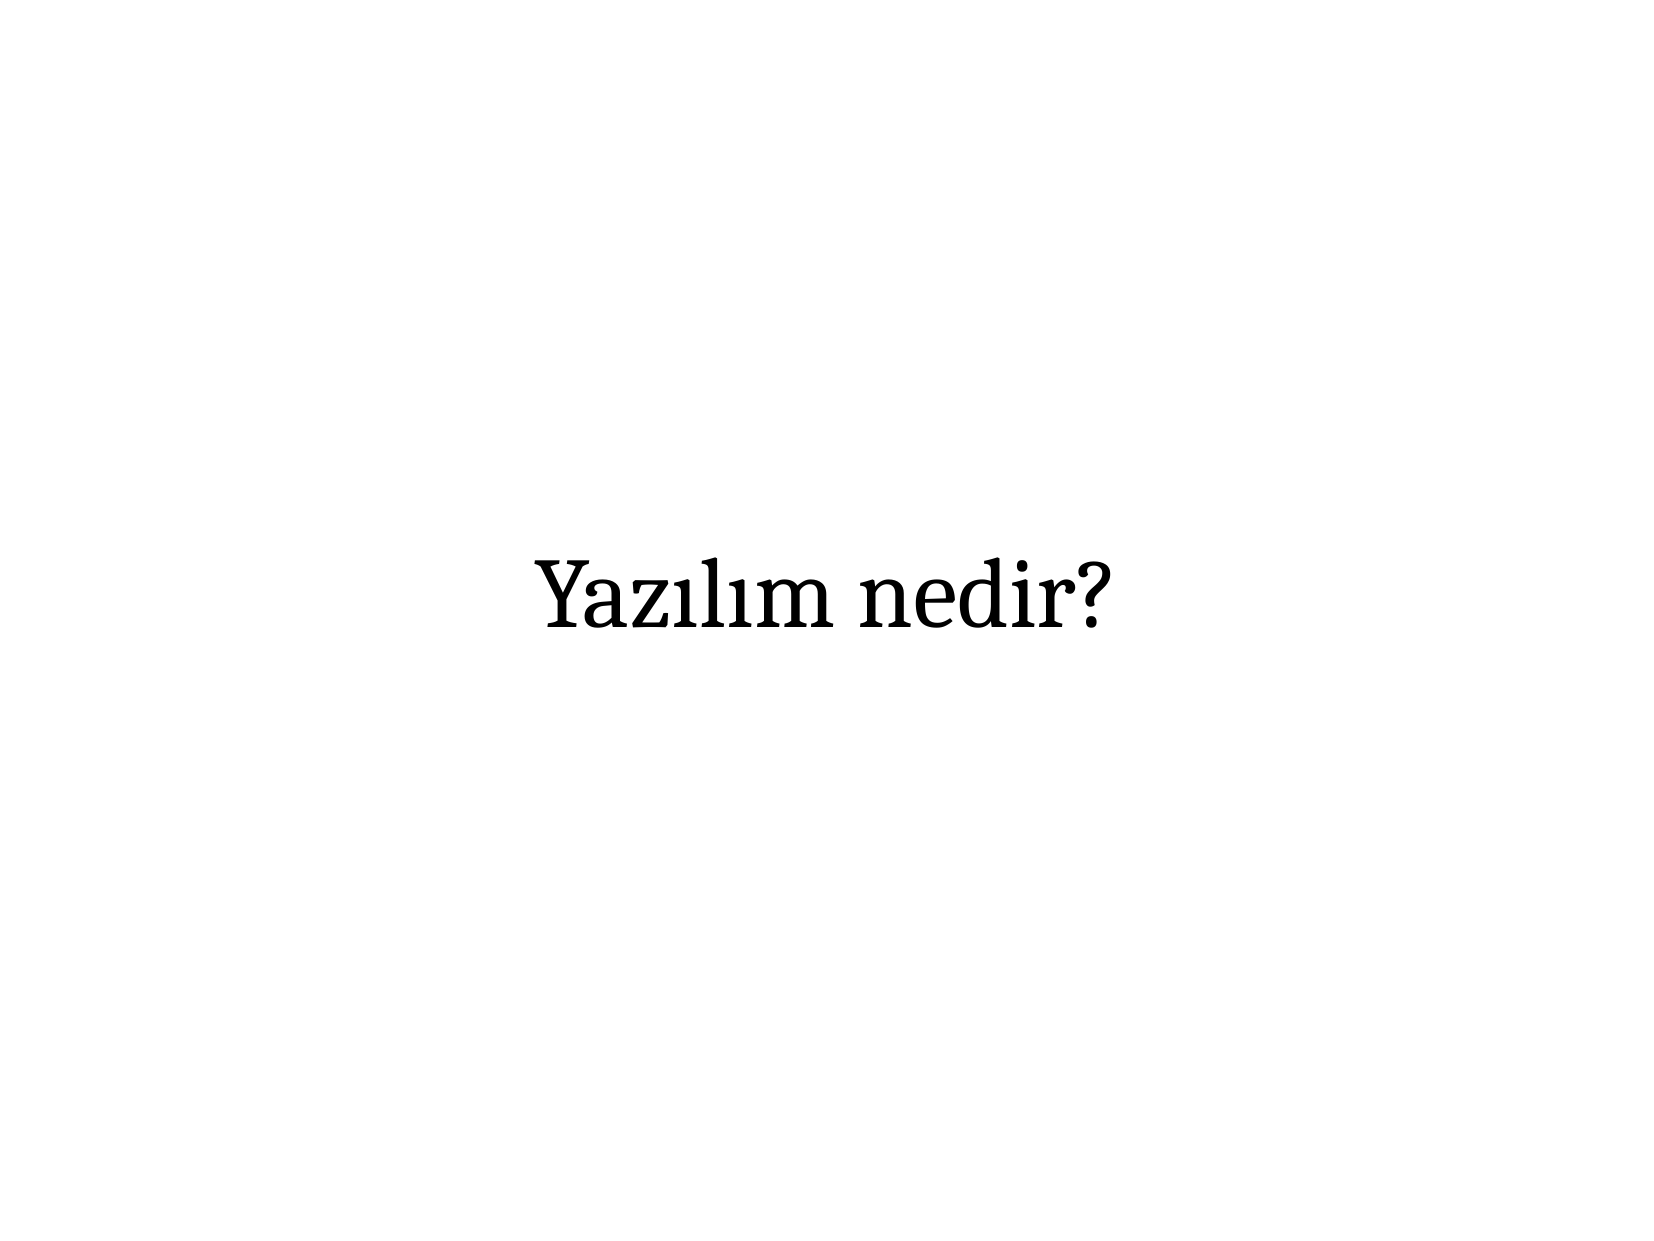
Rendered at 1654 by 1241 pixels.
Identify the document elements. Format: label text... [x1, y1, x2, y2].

title Yazılım nedir? [82, 273, 1571, 916]
